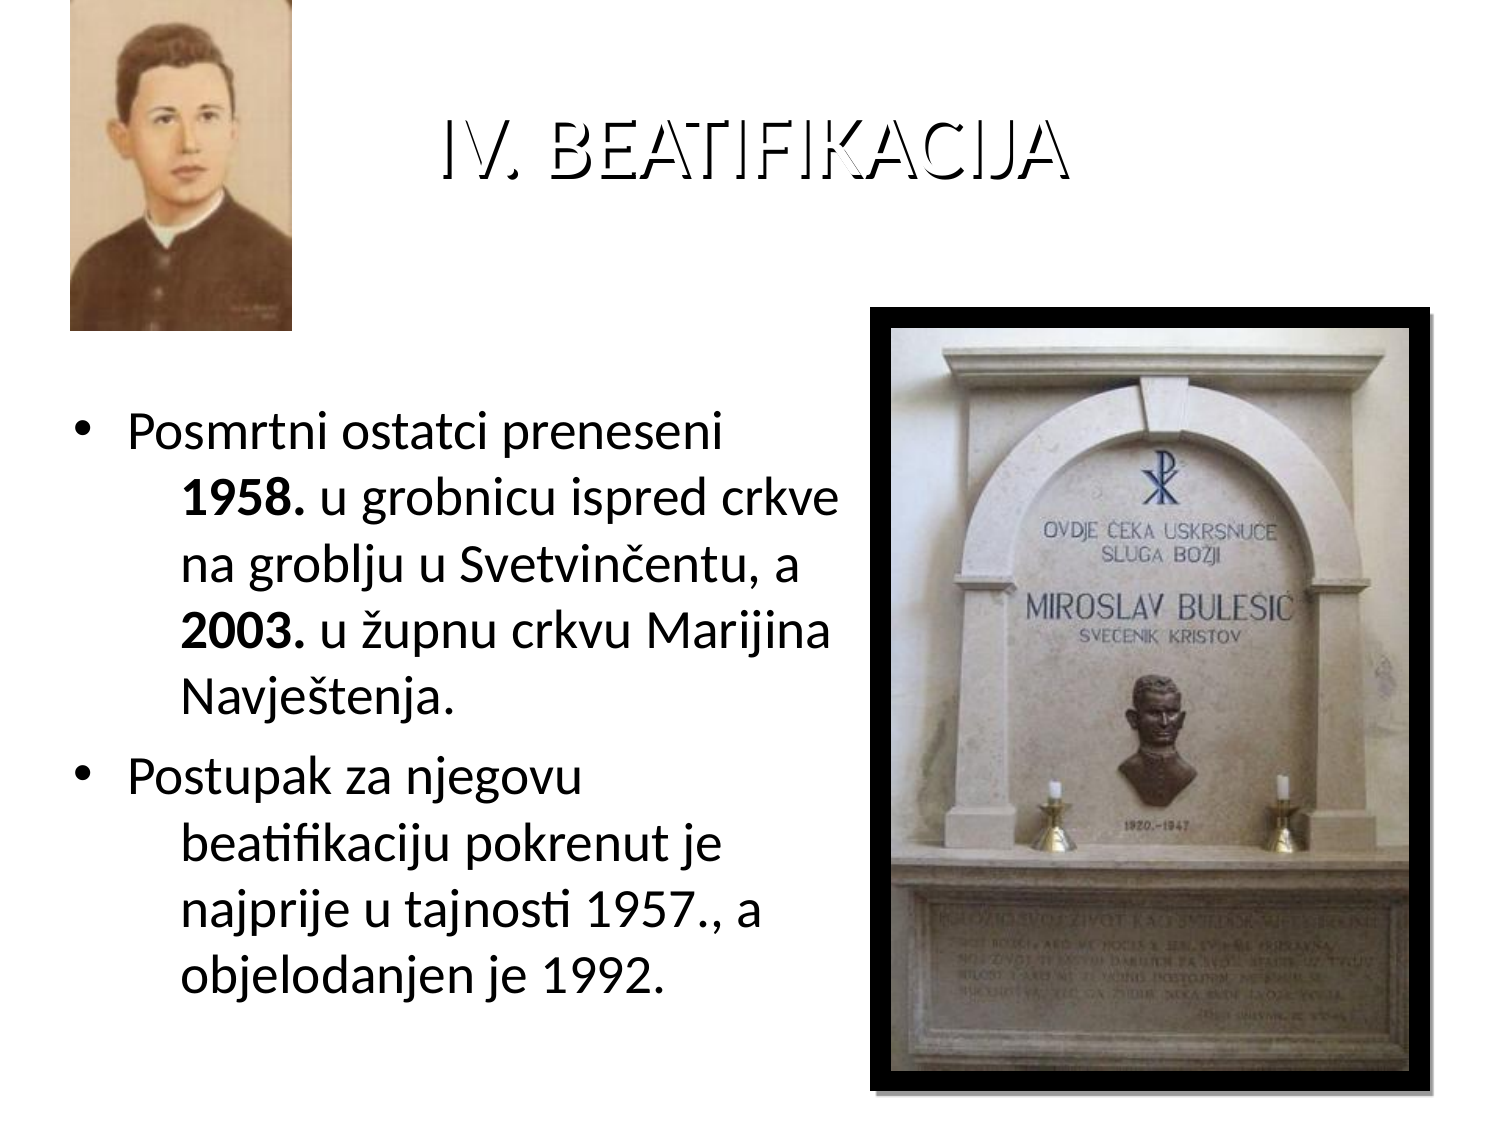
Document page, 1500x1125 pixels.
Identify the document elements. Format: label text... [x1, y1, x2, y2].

title IV. BEATIFIKACIJA [292, 45, 1426, 233]
picture [890, 328, 1409, 1071]
list Posmrtni ostatci preneseni 1958. u grobnicu ispred crkve na groblju u Svetvinčentu, a 2003. u župnu crkvu Marijina Navještenja. Postupak za njegovu beatifikaciju pokrenut je najprije u tajnosti 1957., a objelodanjen je 1992. [58, 386, 856, 1067]
picture [70, 0, 292, 331]
